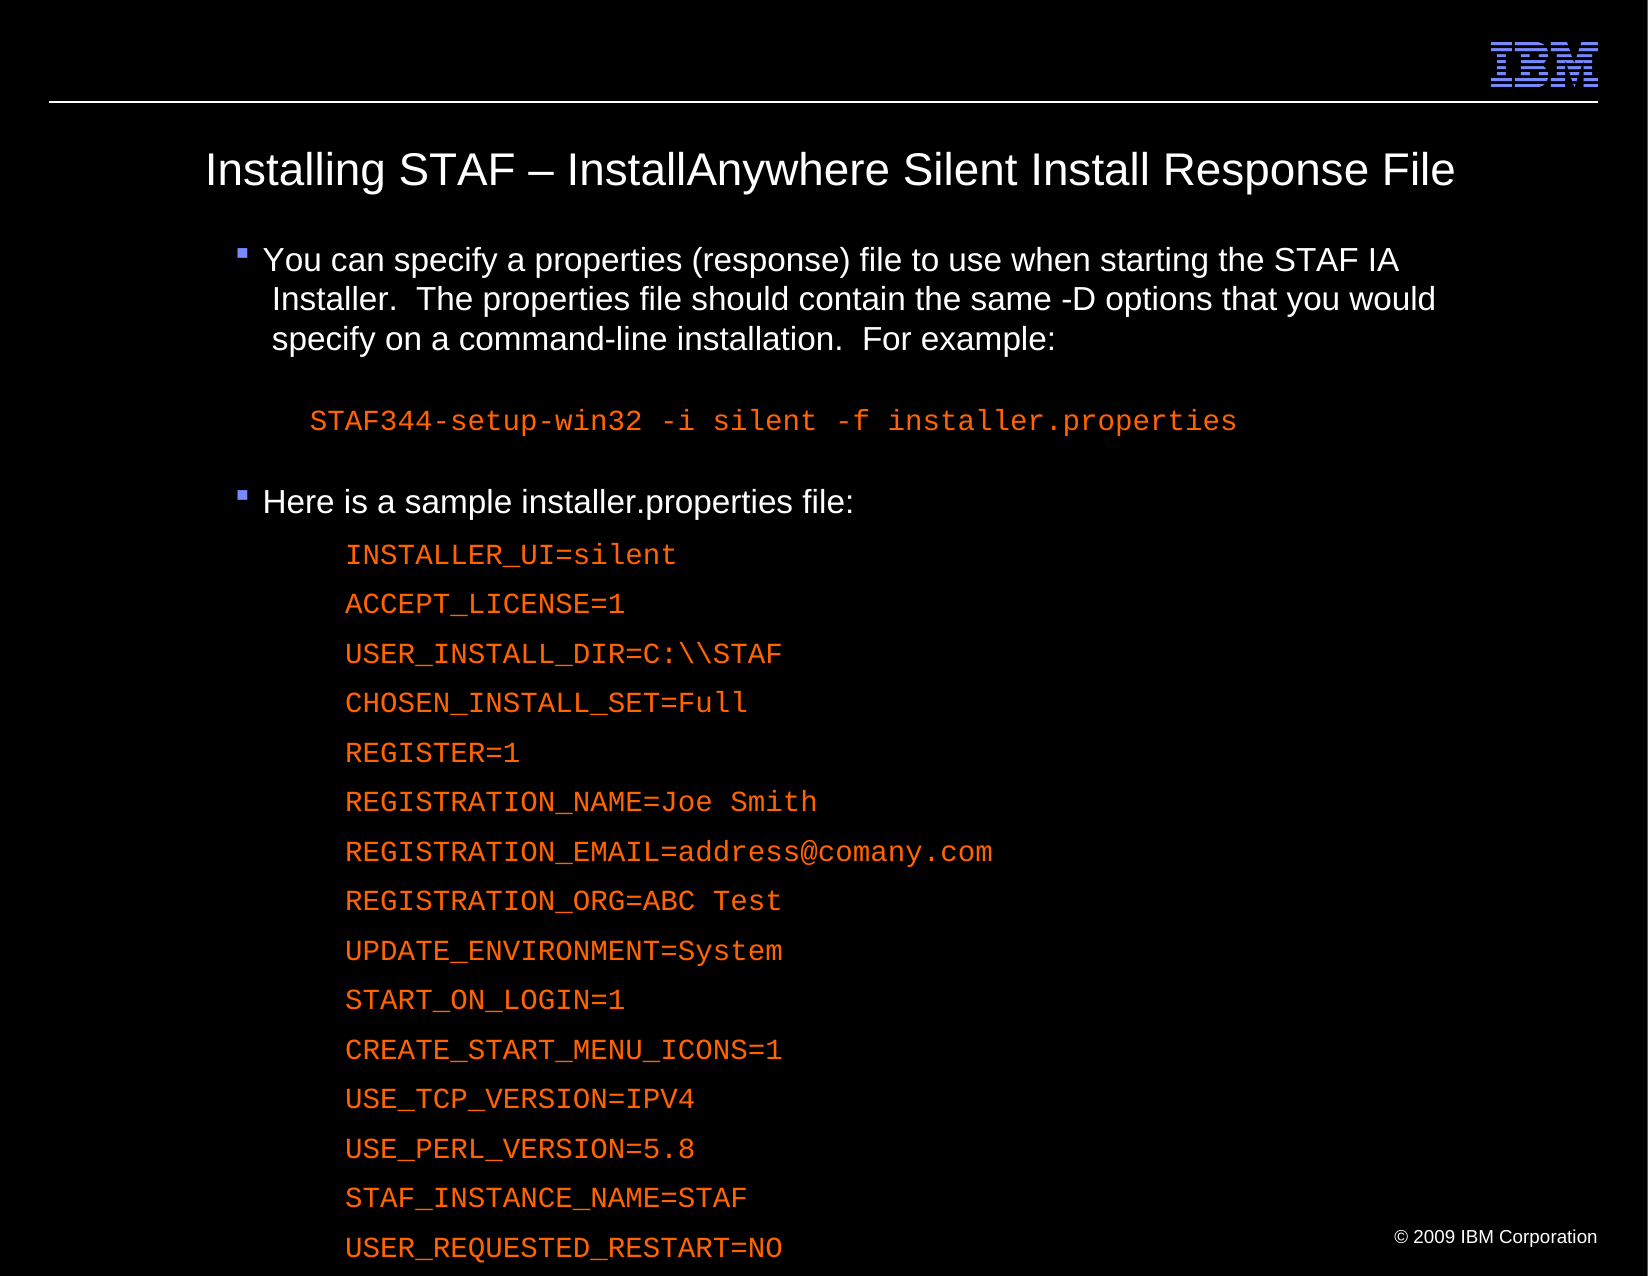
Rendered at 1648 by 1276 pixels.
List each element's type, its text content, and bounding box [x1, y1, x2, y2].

picture [1491, 42, 1598, 87]
text_box You can specify a properties (response) file to use when starting the STAF IA Installer. The properties file should contain the same -D options that you would specify on a command-line installation. For example: STAF344-setup-win32 -i silent -f installer.properties Here is a sample installer.properties file: INSTALLER_UI=silent ACCEPT_LICENSE=1 USER_INSTALL_DIR=C:\\STAF CHOSEN_INSTALL_SET=Full REGISTER=1 REGISTRATION_NAME=Joe Smith REGISTRATION_EMAIL=address@comany.com REGISTRATION_ORG=ABC Test UPDATE_ENVIRONMENT=System START_ON_LOGIN=1 CREATE_START_MENU_ICONS=1 USE_TCP_VERSION=IPV4 USE_PERL_VERSION=5.8 STAF_INSTANCE_NAME=STAF USER_REQUESTED_RESTART=NO [235, 237, 1599, 1264]
title Installing STAF – InstallAnywhere Silent Install Response File [188, 137, 1648, 231]
